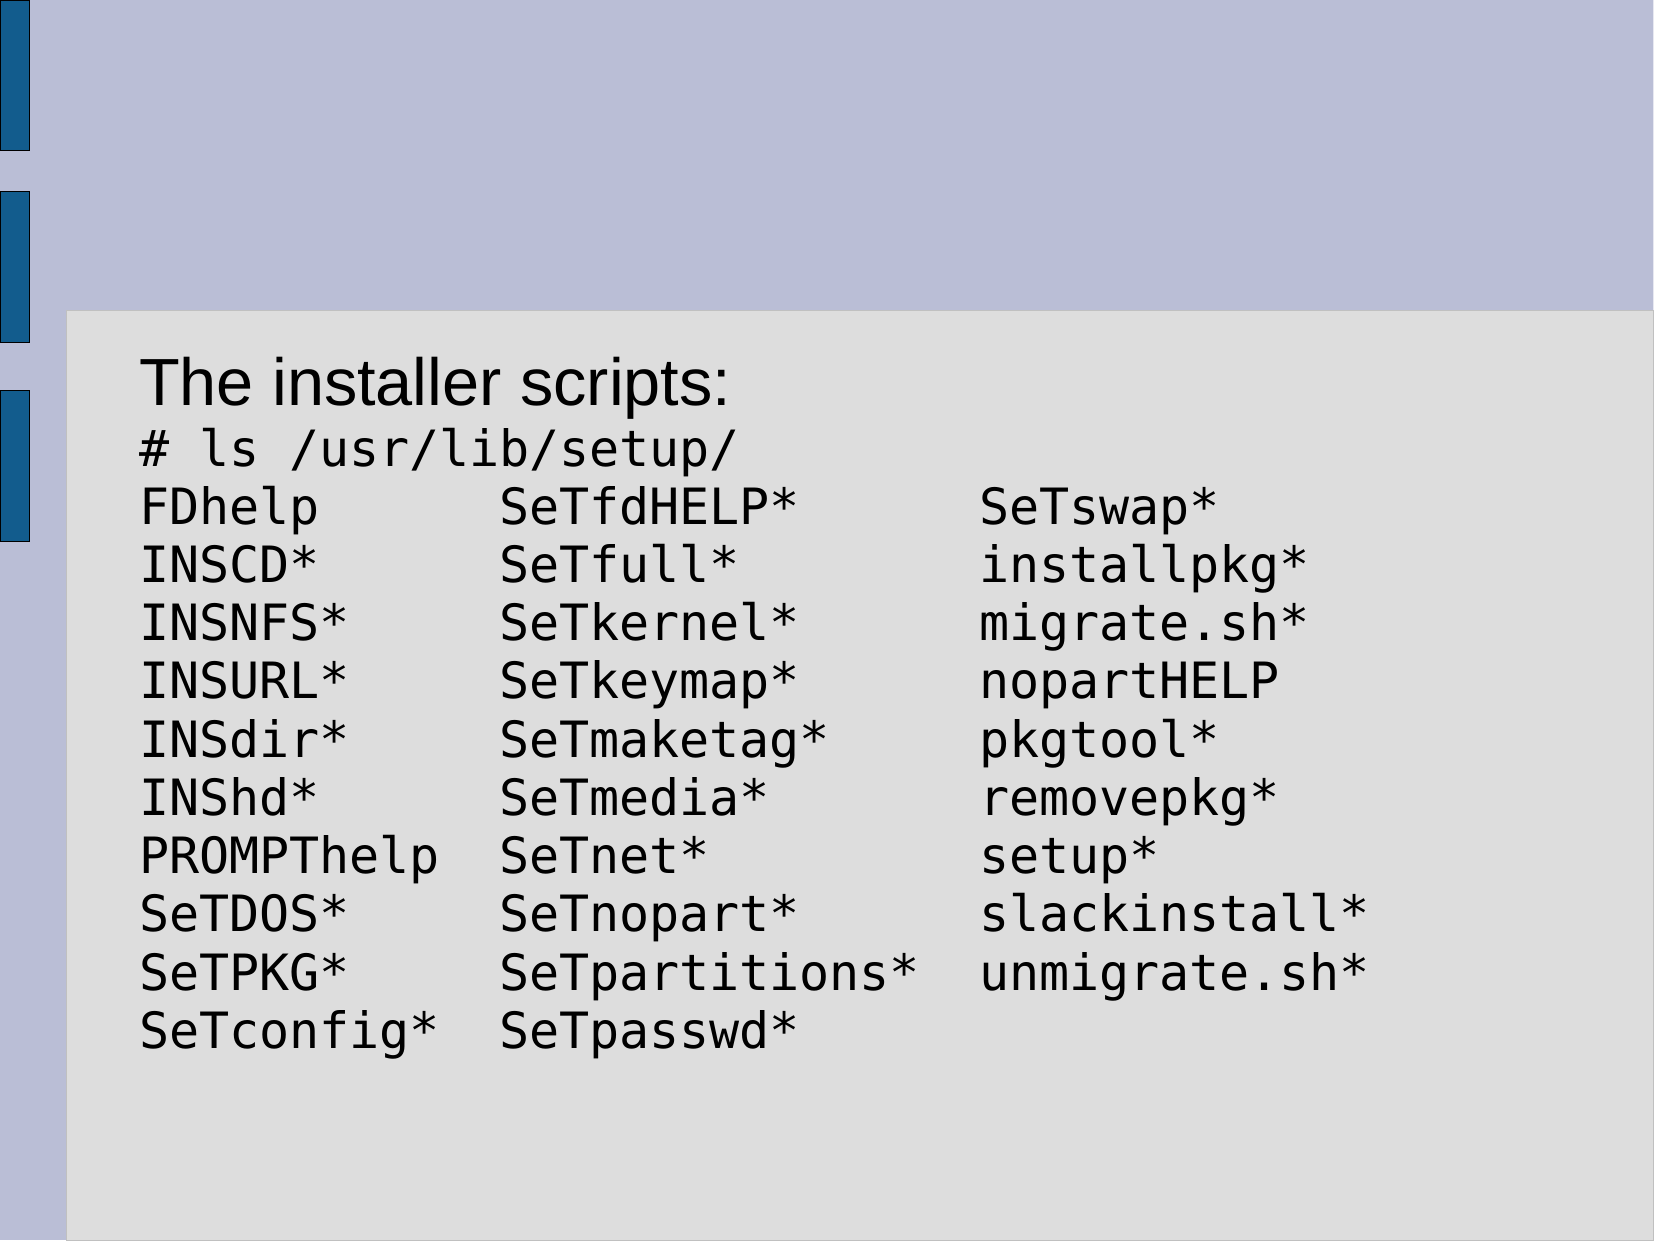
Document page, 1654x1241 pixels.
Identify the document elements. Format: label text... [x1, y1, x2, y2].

list The installer scripts: # ls /usr/lib/setup/ FDhelp SeTfdHELP* SeTswap* INSCD* SeTfull* installpkg* INSNFS* SeTkernel* migrate.sh* INSURL* SeTkeymap* nopartHELP INSdir* SeTmaketag* pkgtool* INShd* SeTmedia* removepkg* PROMPThelp SeTnet* setup* SeTDOS* SeTnopart* slackinstall* SeTPKG* SeTpartitions* unmigrate.sh* SeTconfig* SeTpasswd* [121, 344, 1534, 1127]
